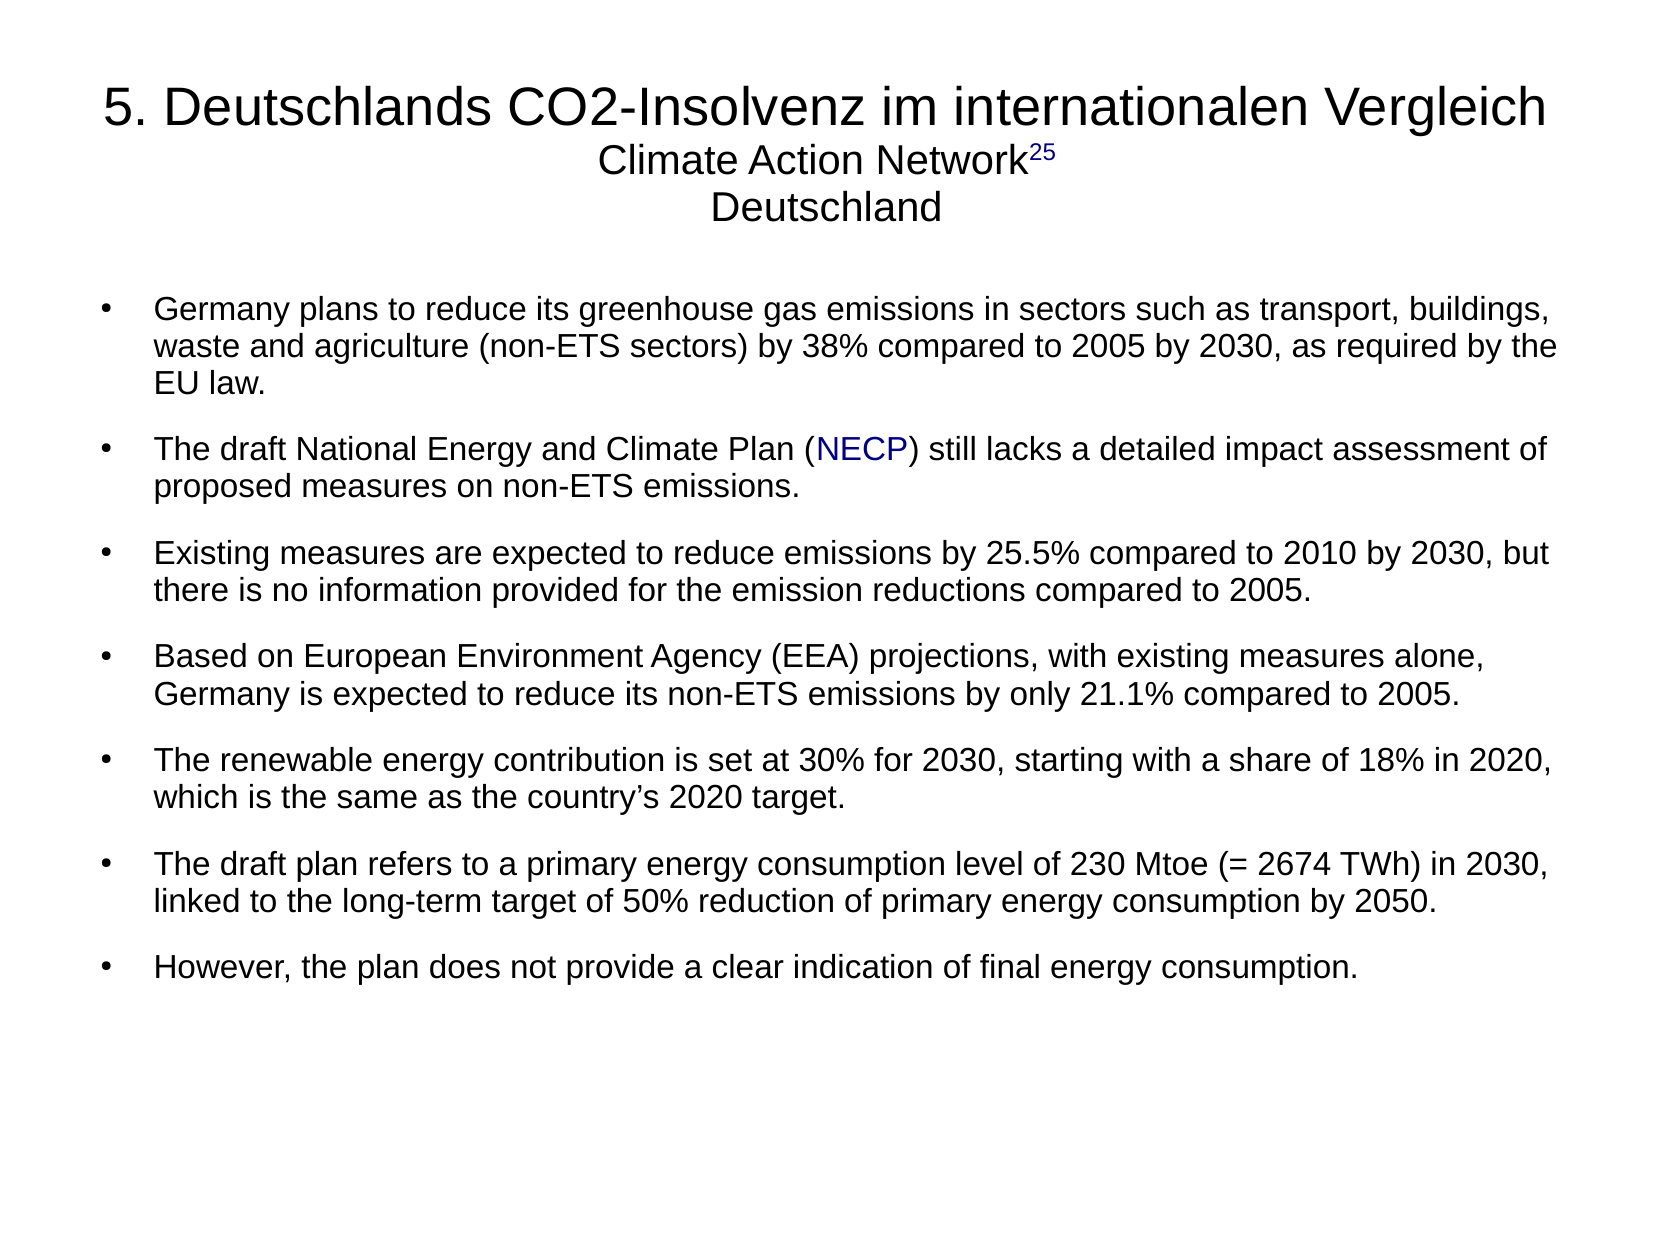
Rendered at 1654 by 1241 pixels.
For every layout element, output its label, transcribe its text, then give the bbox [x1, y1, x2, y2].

list Germany plans to reduce its greenhouse gas emissions in sectors such as transport, buildings, waste and agriculture (non-ETS sectors) by 38% compared to 2005 by 2030, as required by the EU law. The draft National Energy and Climate Plan (NECP) still lacks a detailed impact assessment of proposed measures on non-ETS emissions. Existing measures are expected to reduce emissions by 25.5% compared to 2010 by 2030, but there is no information provided for the emission reductions compared to 2005. Based on European Environment Agency (EEA) projections, with existing measures alone, Germany is expected to reduce its non-ETS emissions by only 21.1% compared to 2005. The renewable energy contribution is set at 30% for 2030, starting with a share of 18% in 2020, which is the same as the country’s 2020 target. The draft plan refers to a primary energy consumption level of 230 Mtoe (= 2674 TWh) in 2030, linked to the long-term target of 50% reduction of primary energy consumption by 2050. However, the plan does not provide a clear indication of final energy consumption. [82, 290, 1571, 1109]
title 5. Deutschlands CO2-Insolvenz im internationalen Vergleich Climate Action Network25 Deutschland [82, 49, 1571, 257]
